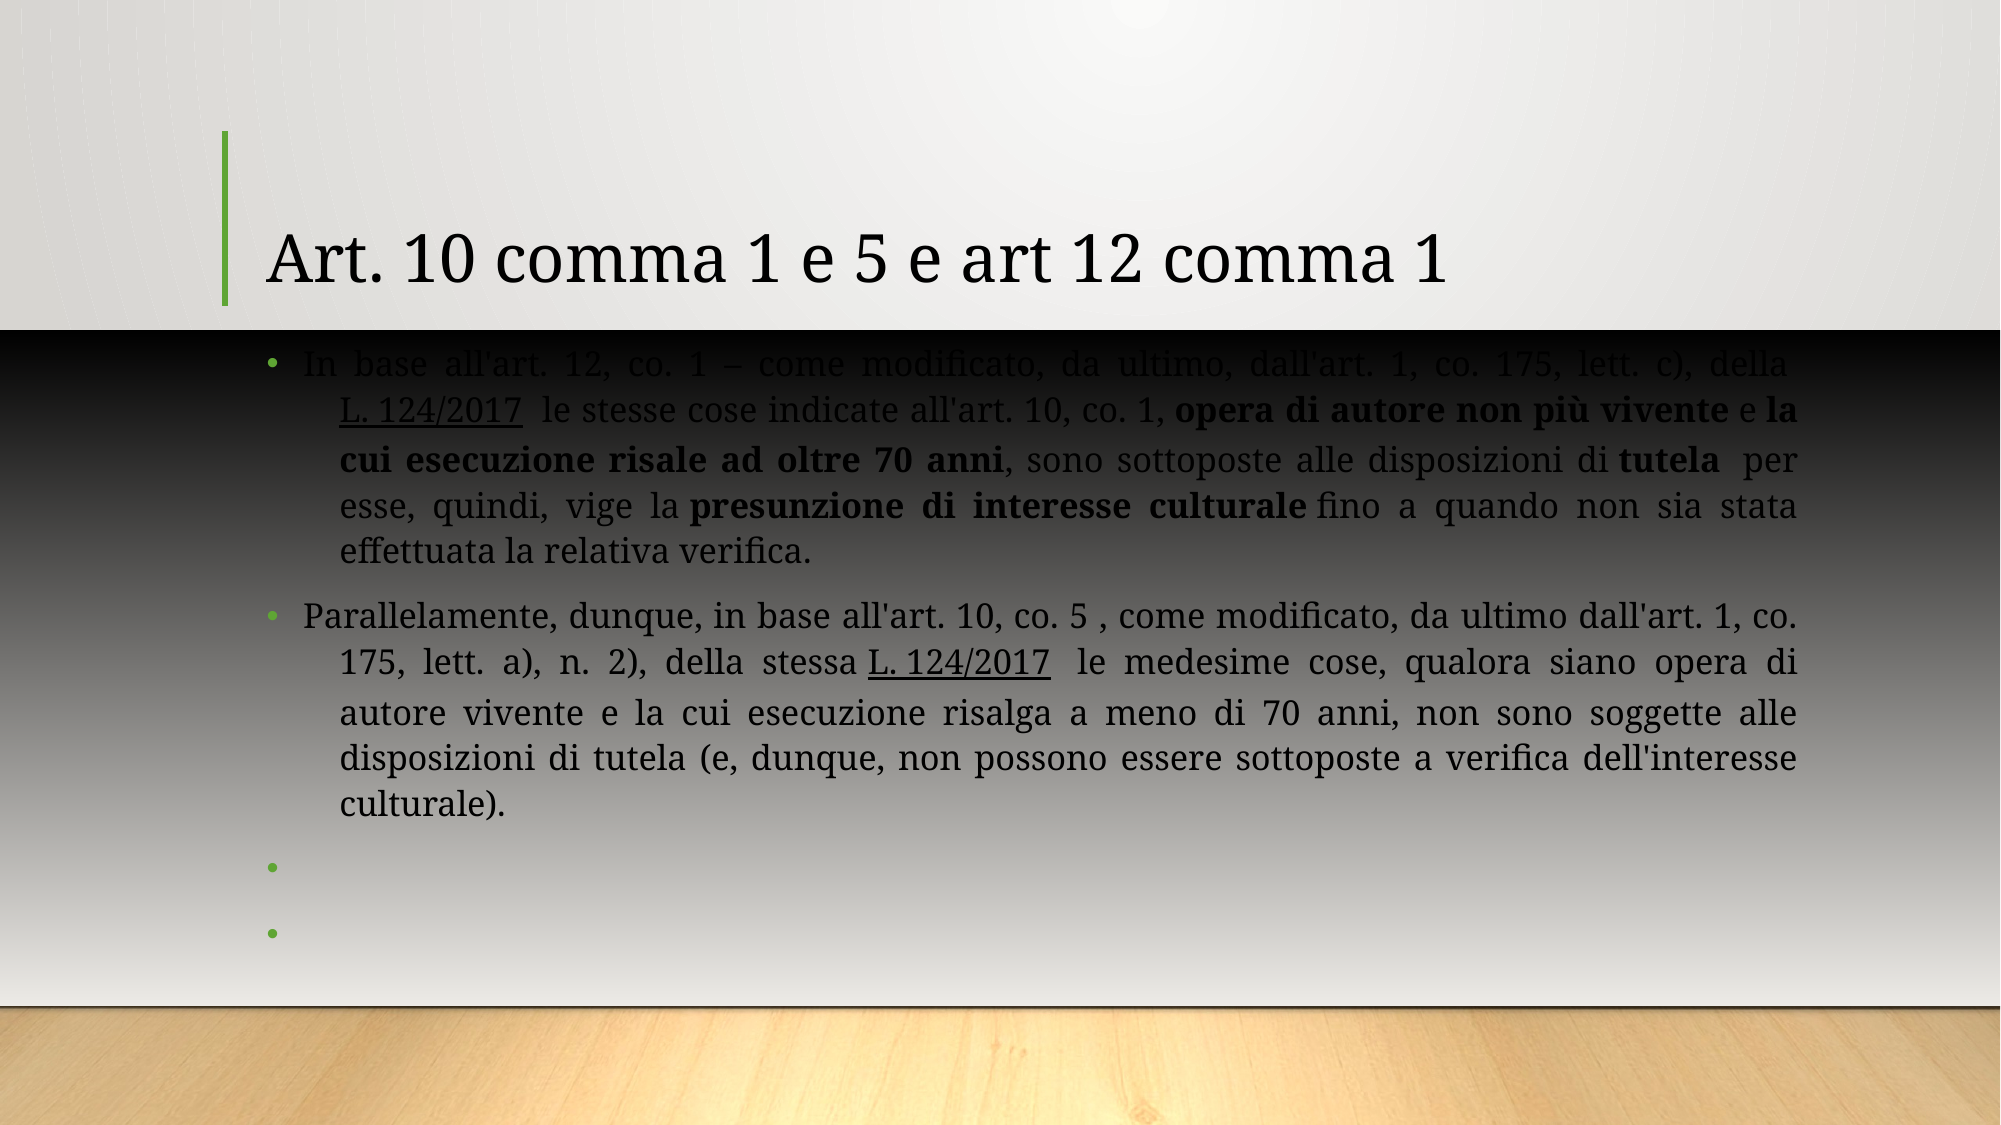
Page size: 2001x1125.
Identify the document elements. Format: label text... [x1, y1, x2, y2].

title Art. 10 comma 1 e 5 e art 12 comma 1 [251, 131, 1814, 305]
list In base all'art. 12, co. 1 – come modificato, da ultimo, dall'art. 1, co. 175, lett. c), della L. 124/2017 le stesse cose indicate all'art. 10, co. 1, opera di autore non più vivente e la cui esecuzione risale ad oltre 70 anni, sono sottoposte alle disposizioni di tutela per esse, quindi, vige la presunzione di interesse culturale fino a quando non sia stata effettuata la relativa verifica. Parallelamente, dunque, in base all'art. 10, co. 5 , come modificato, da ultimo dall'art. 1, co. 175, lett. a), n. 2), della stessa L. 124/2017 le medesime cose, qualora siano opera di autore vivente e la cui esecuzione risalga a meno di 70 anni, non sono soggette alle disposizioni di tutela (e, dunque, non possono essere sottoposte a verifica dell'interesse culturale). [251, 330, 1814, 897]
